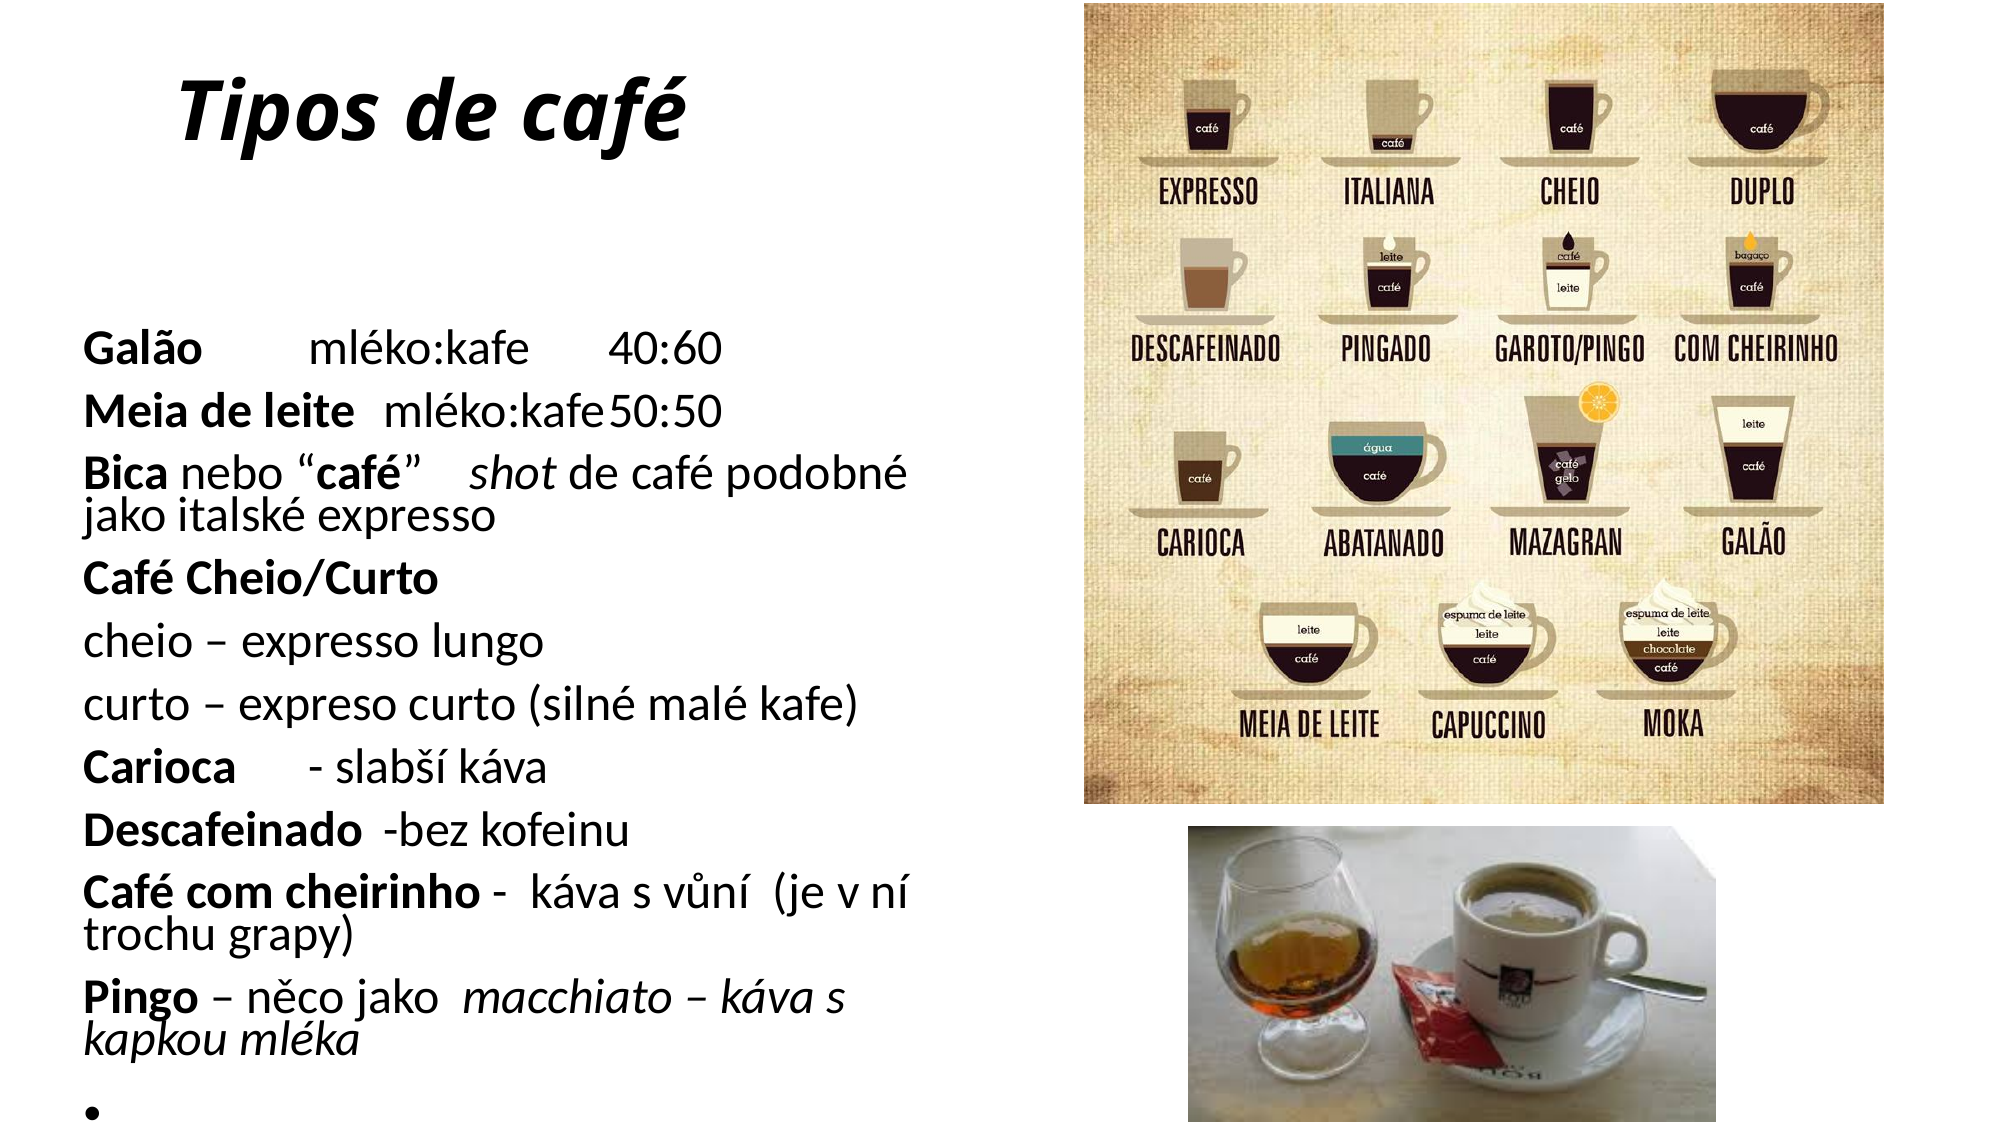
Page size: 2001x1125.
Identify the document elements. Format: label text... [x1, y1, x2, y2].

list Galão mléko:kafe 40:60 Meia de leite mléko:kafe 50:50 Bica nebo “café” shot de café podobné jako italské expresso Café Cheio/Curto cheio – expresso lungo curto – expreso curto (silné malé kafe) Carioca - slabší káva Descafeinado -bez kofeinu Café com cheirinho - káva s vůní (je v ní trochu grapy) Pingo – něco jako macchiato – káva s kapkou mléka [68, 323, 1007, 1099]
picture [1084, 3, 1884, 804]
picture [1188, 826, 1716, 1122]
title Tipos de café [159, 59, 1084, 167]
